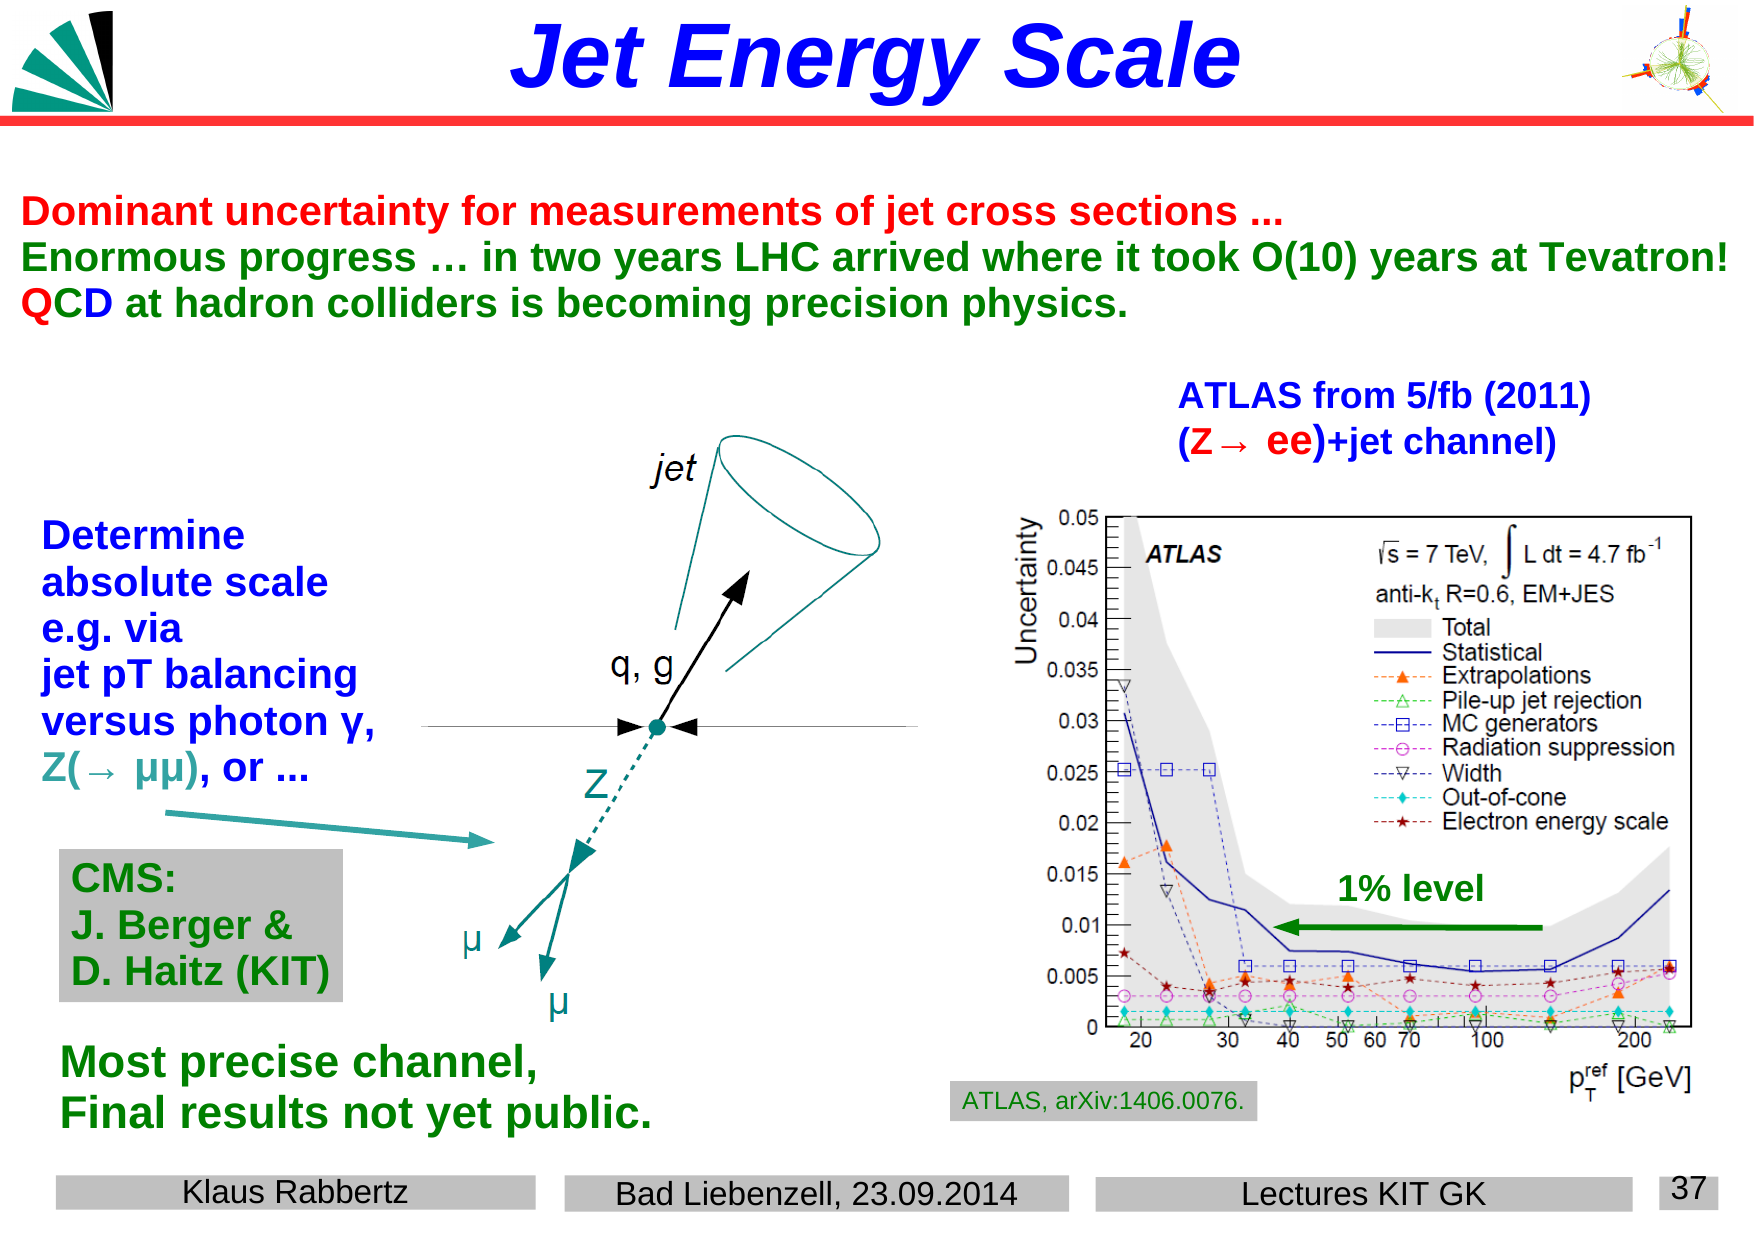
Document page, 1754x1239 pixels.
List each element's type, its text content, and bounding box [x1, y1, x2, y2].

text_box Determine absolute scale e.g. via jet pT balancing versus photon γ, Z(→ μμ), or ... [29, 505, 387, 800]
text_box ATLAS from 5/fb (2011) (Z→ ee)+jet channel) [1165, 368, 1597, 470]
text_box CMS: J. Berger & D. Haitz (KIT) [59, 849, 343, 1003]
text_box 1% level [1325, 861, 1497, 916]
text_box ATLAS, arXiv:1406.0076. [950, 1081, 1256, 1122]
picture [12, 11, 113, 113]
picture [1006, 496, 1713, 1111]
text_box Most precise channel, Final results not yet public. [47, 1030, 665, 1145]
picture [416, 427, 924, 1027]
title Jet Energy Scale [153, 0, 1600, 113]
picture [1622, 5, 1738, 113]
text_box Dominant uncertainty for measurements of jet cross sections ... Enormous progress … in two years LHC arrived where it took O(10) years at Tevatron! QCD at hadron colliders is becoming precision physics. [8, 181, 1740, 335]
